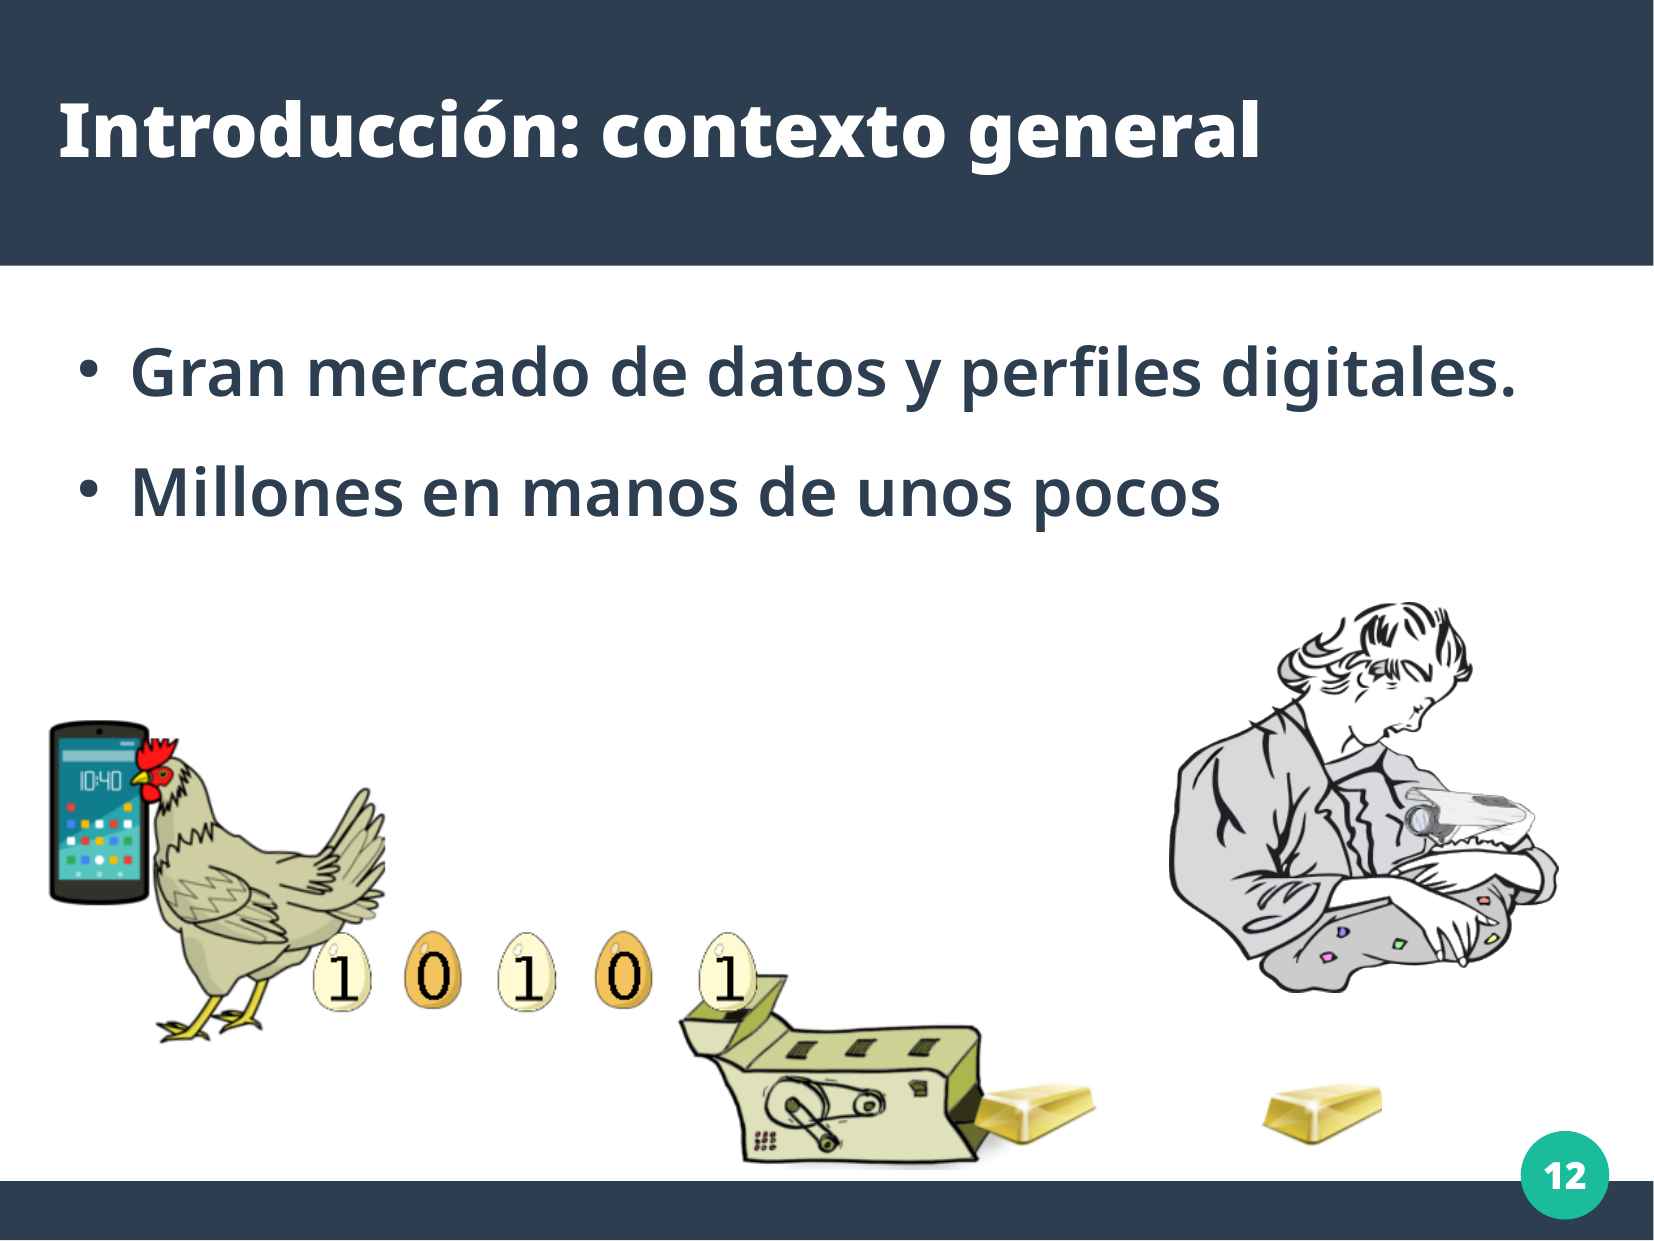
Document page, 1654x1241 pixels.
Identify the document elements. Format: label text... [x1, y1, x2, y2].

list Gran mercado de datos y perfiles digitales. Millones en manos de unos pocos [59, 324, 1595, 1152]
picture [31, 602, 1559, 1170]
title Introducción: contexto general [59, 49, 1595, 207]
